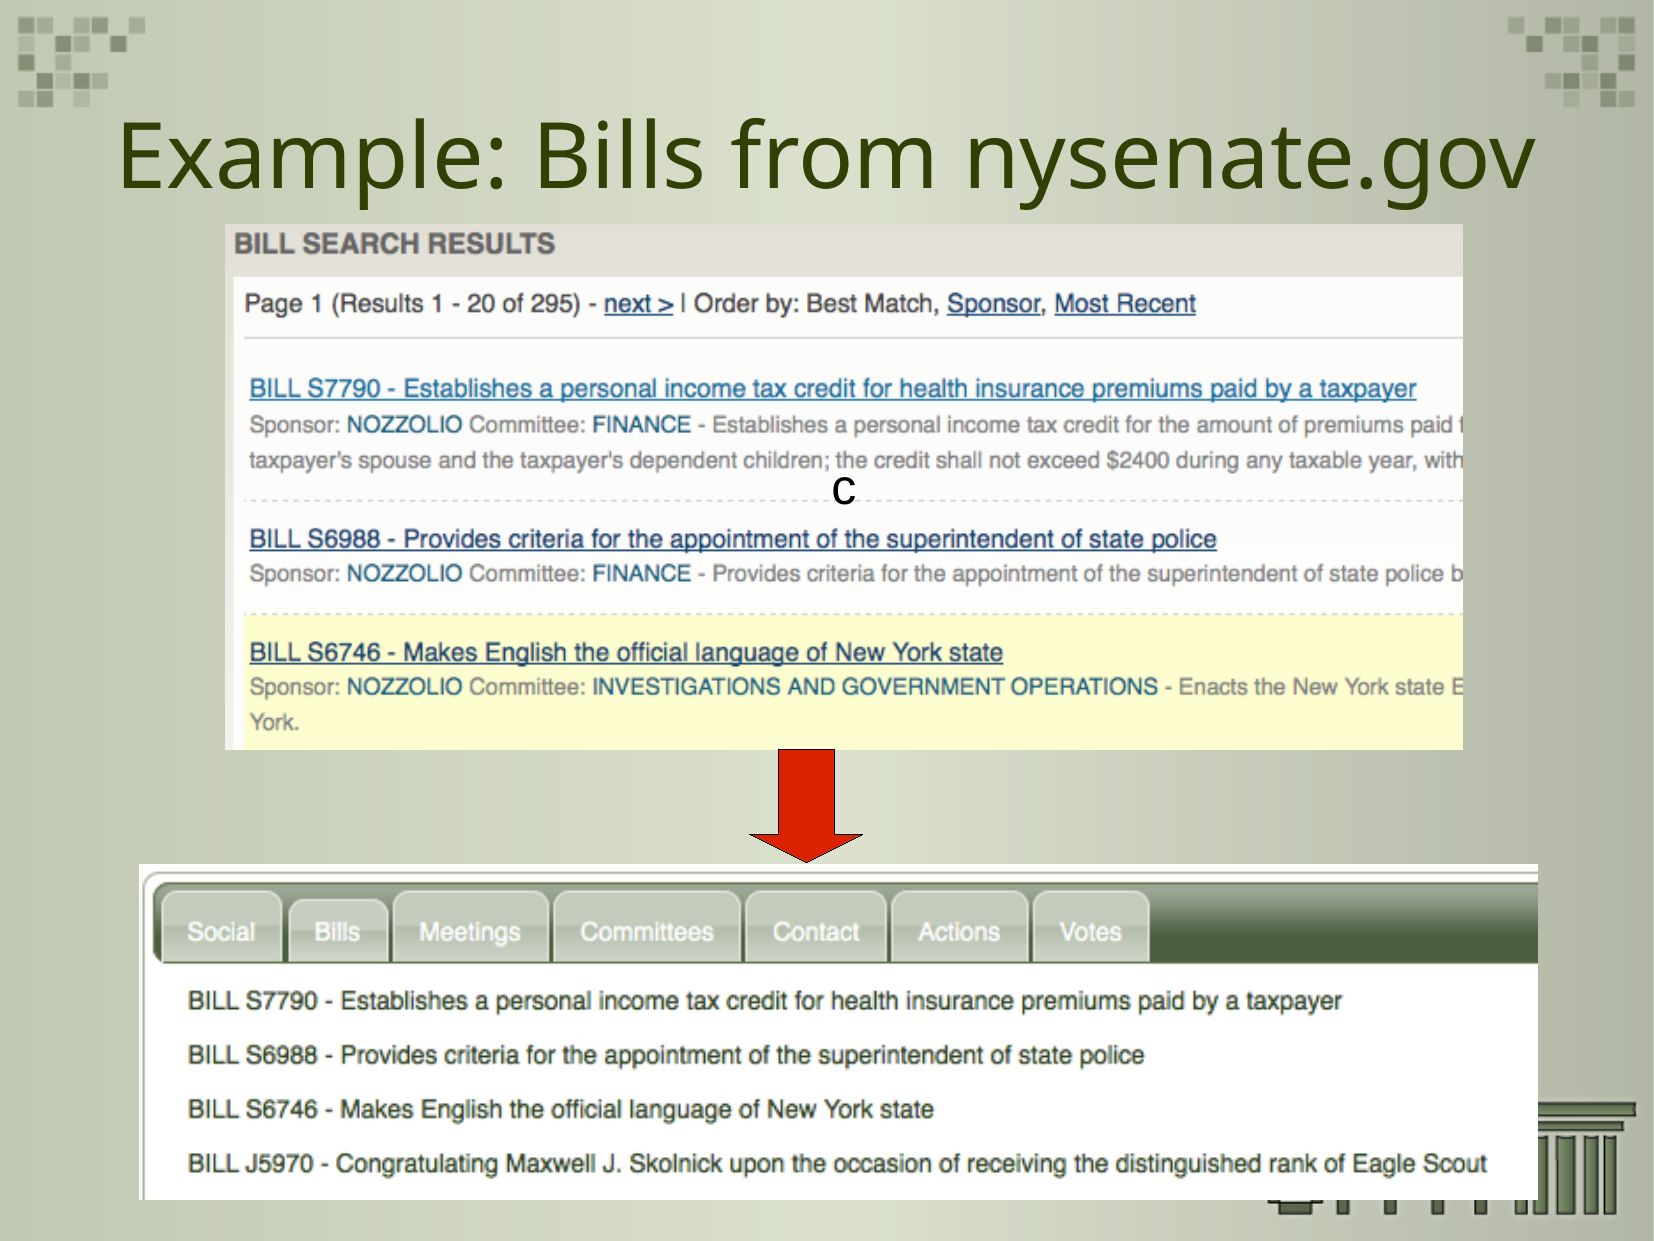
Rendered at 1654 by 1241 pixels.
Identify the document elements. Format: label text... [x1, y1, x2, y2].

picture [0, 0, 1654, 1241]
title Example: Bills from nysenate.gov [82, 45, 1571, 261]
text_box [749, 749, 863, 863]
